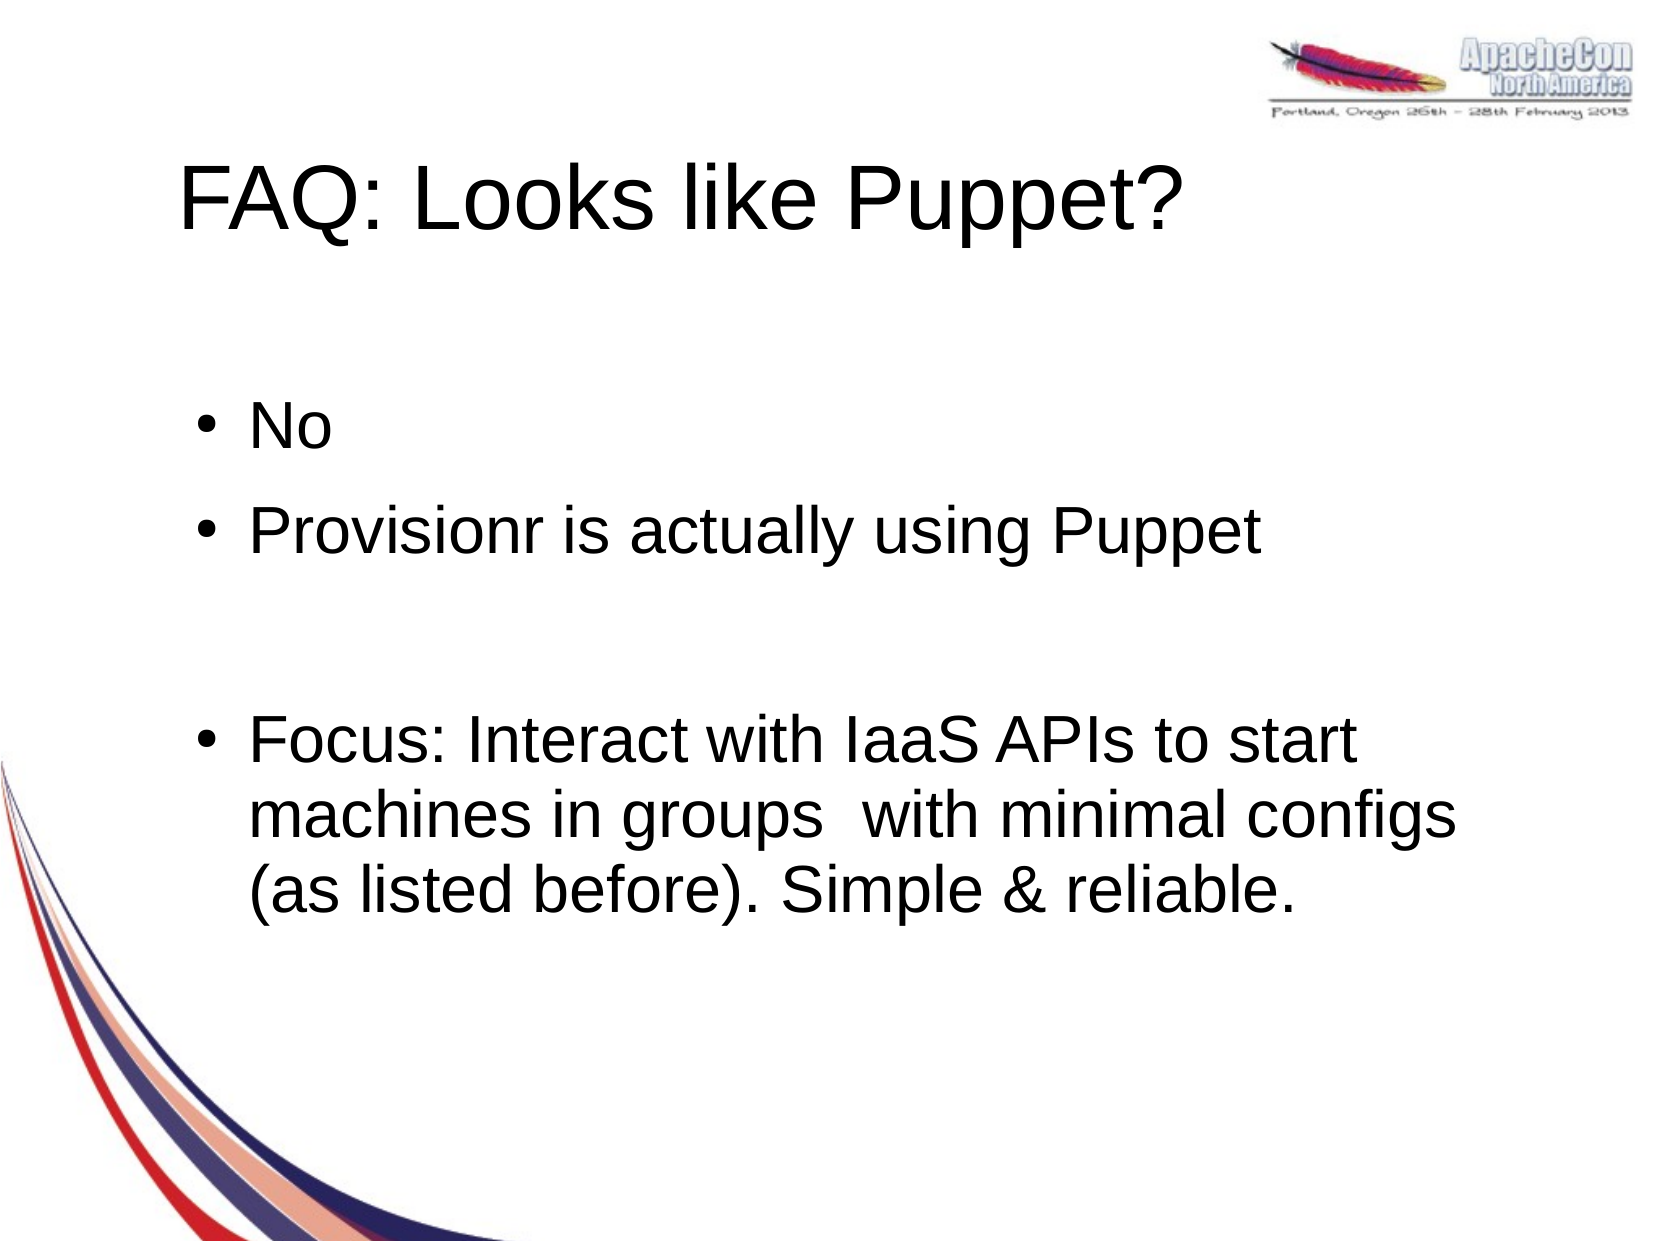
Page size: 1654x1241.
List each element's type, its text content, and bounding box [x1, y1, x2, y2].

picture [0, 0, 1654, 1241]
list No Provisionr is actually using Puppet Focus: Interact with IaaS APIs to start machines in groups with minimal configs (as listed before). Simple & reliable. [177, 283, 1536, 990]
title FAQ: Looks like Puppet? [177, 146, 1536, 250]
